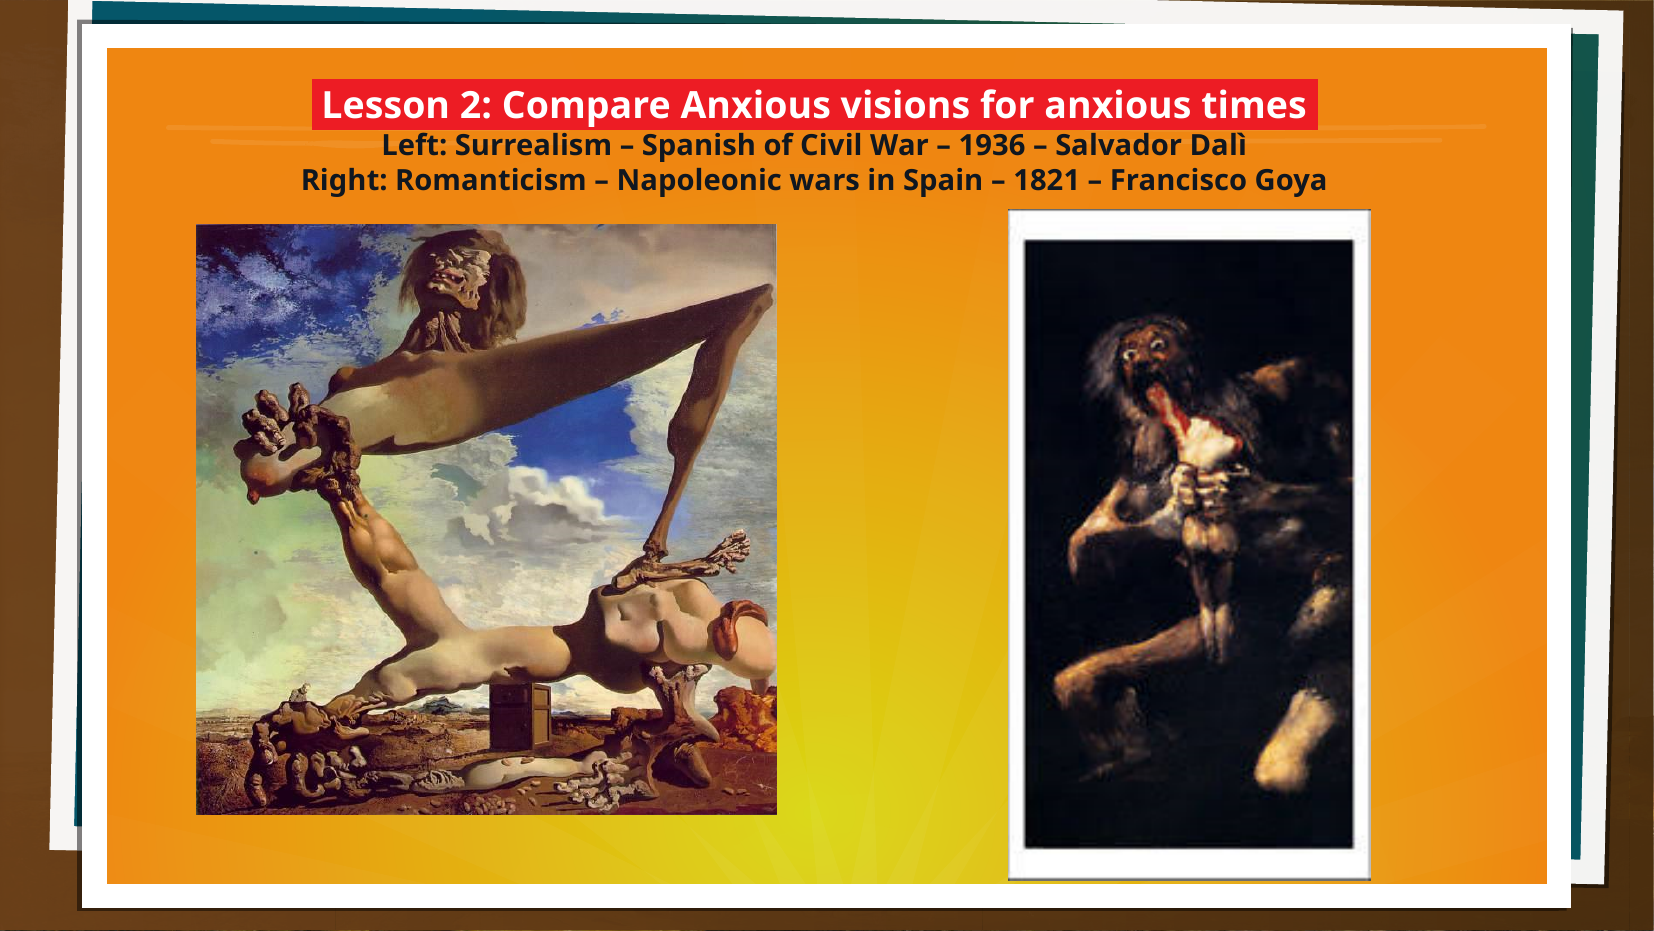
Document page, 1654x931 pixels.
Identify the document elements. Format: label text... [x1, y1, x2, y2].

picture [1008, 254, 1371, 881]
picture [196, 254, 777, 815]
title Lesson 2: Compare Anxious visions for anxious times Left: Surrealism – Spanish of Civil War – 1936 – Salvador Dalì Right: Romanticism – Napoleonic wars in Spain – 1821 – Francisco Goya [35, 23, 1595, 254]
